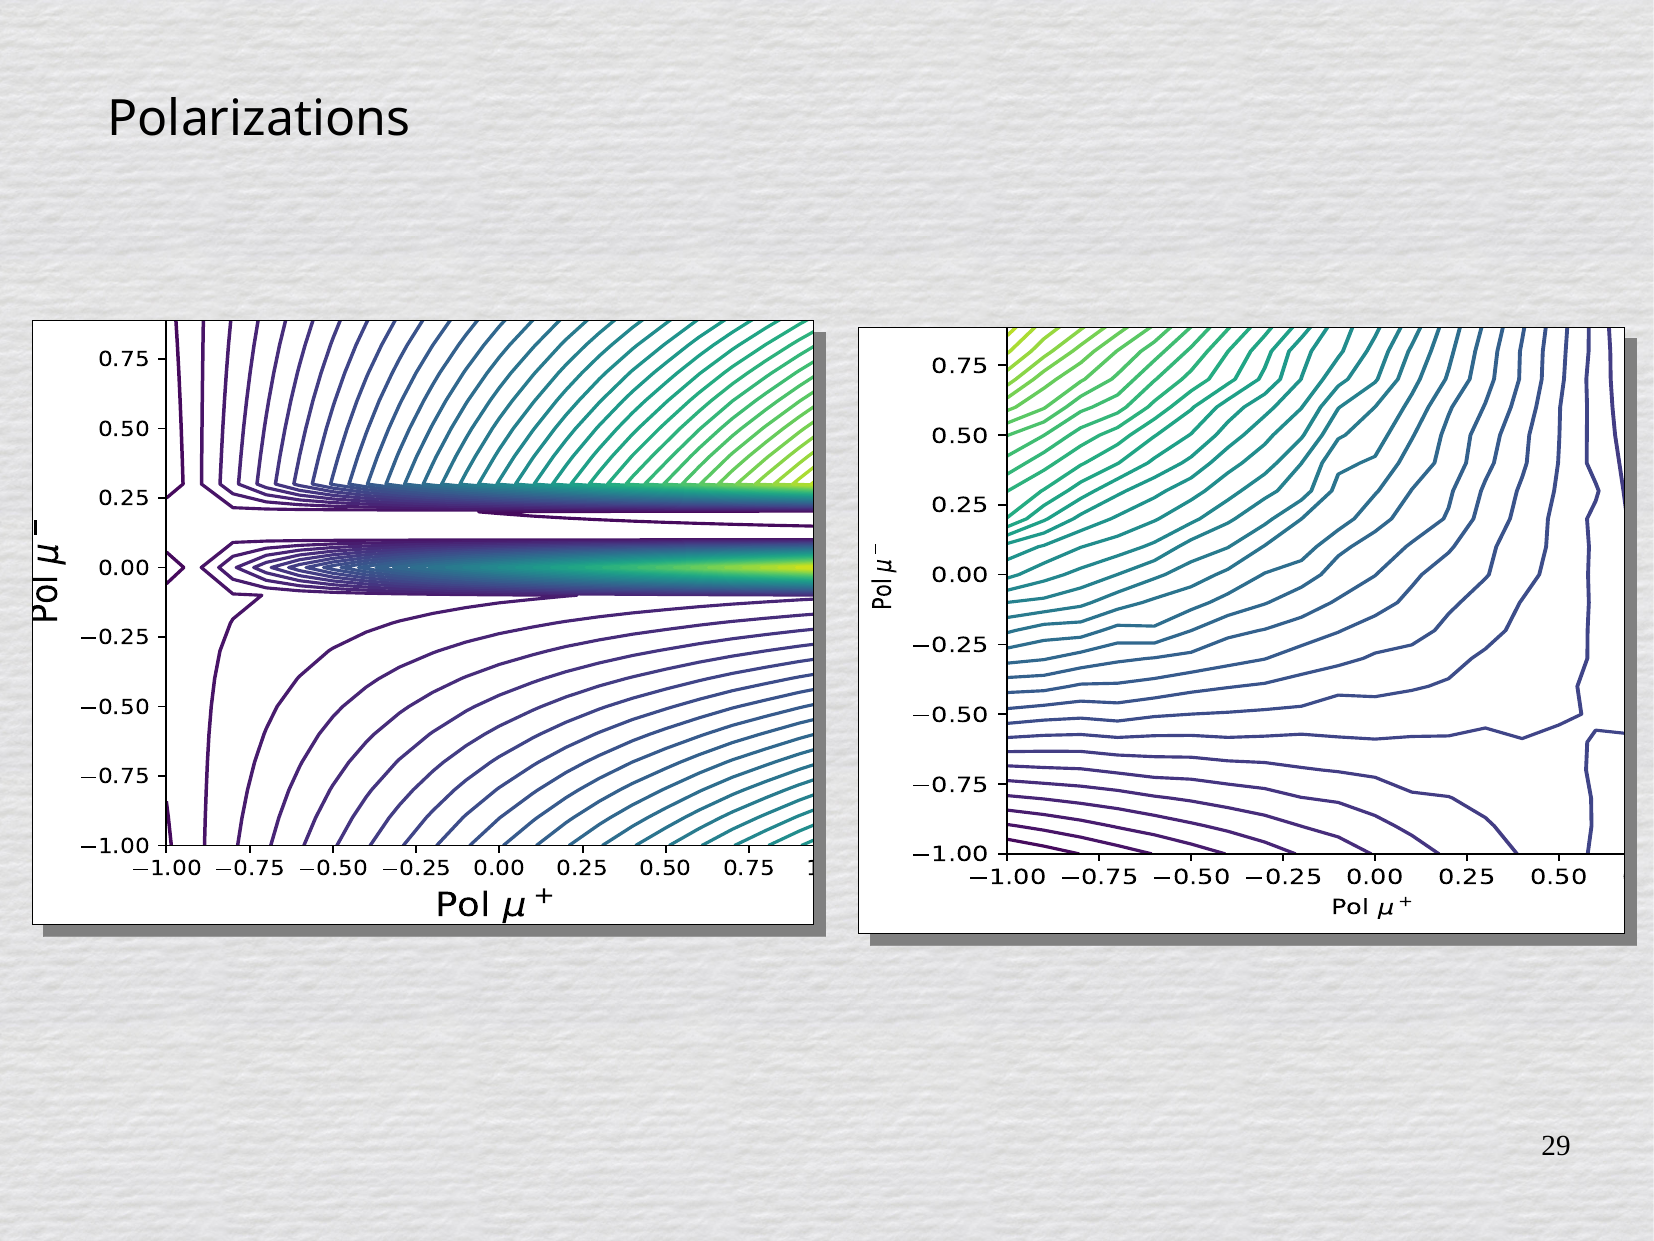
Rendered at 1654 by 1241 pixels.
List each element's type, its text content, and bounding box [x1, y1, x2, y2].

picture [0, 0, 1654, 1241]
text_box Polarizations [92, 75, 419, 160]
